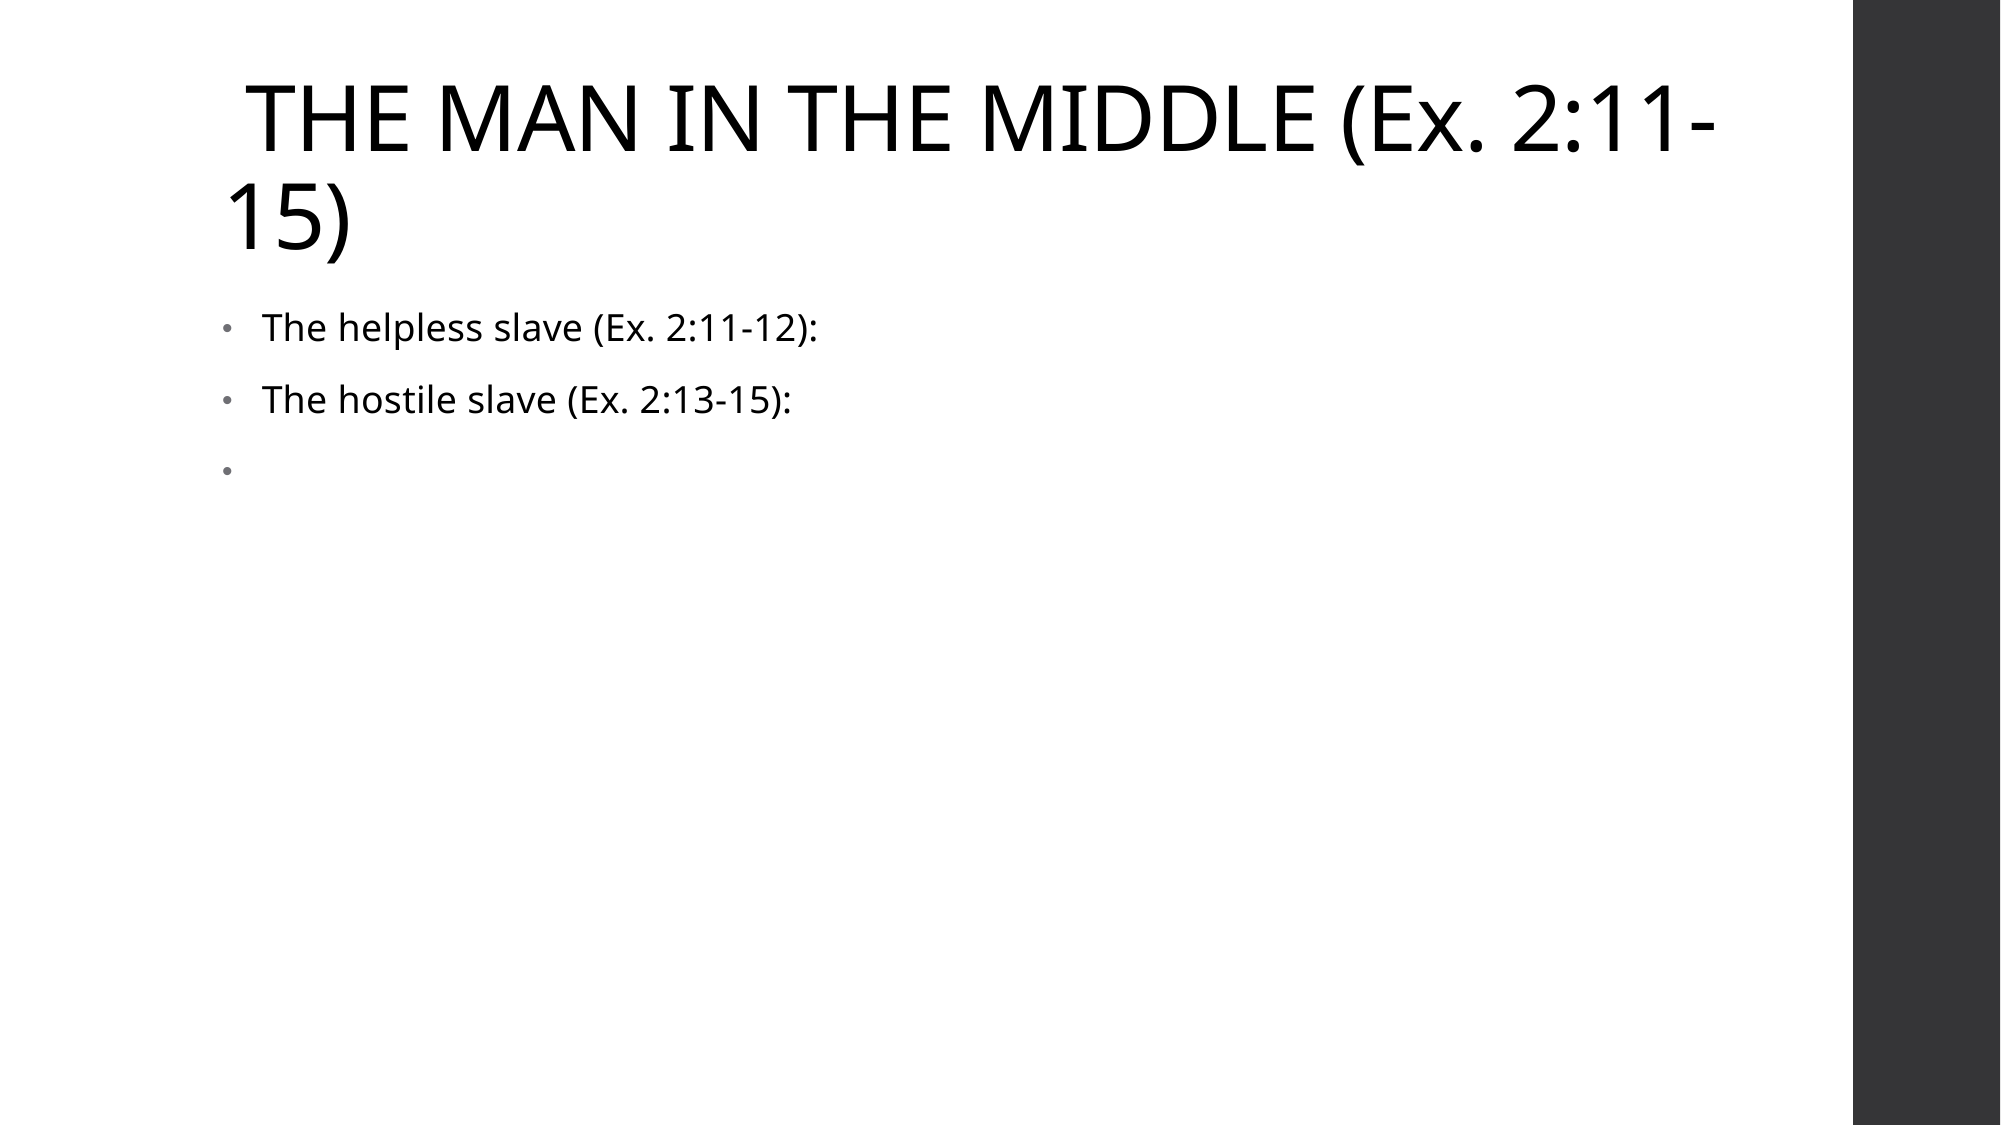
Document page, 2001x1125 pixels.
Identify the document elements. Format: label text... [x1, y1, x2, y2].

title THE MAN IN THE MIDDLE (Ex. 2:11-15) [206, 60, 1797, 278]
list The helpless slave (Ex. 2:11-12): The hostile slave (Ex. 2:13-15): [206, 299, 1617, 1014]
